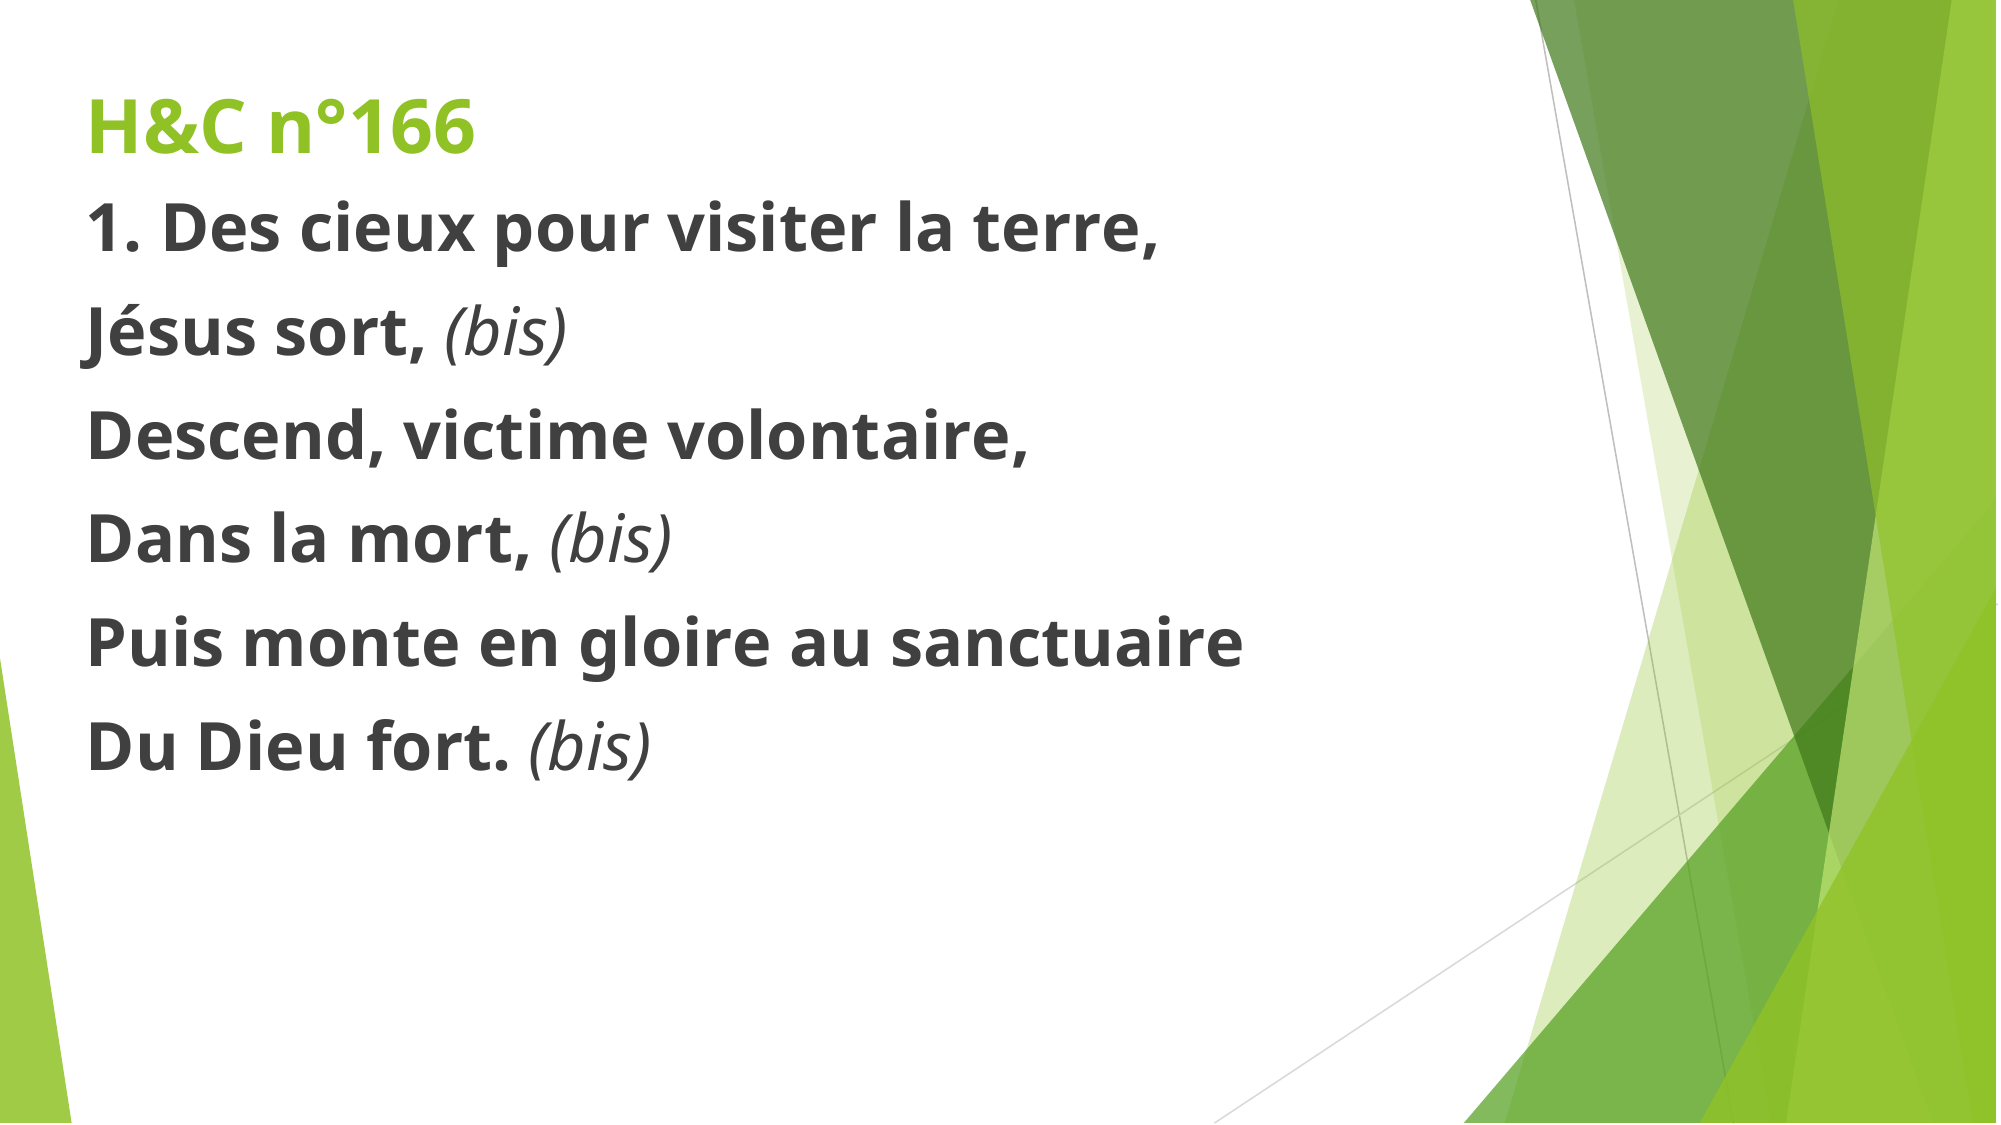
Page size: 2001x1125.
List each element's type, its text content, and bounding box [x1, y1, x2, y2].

text_box 1. Des cieux pour visiter la terre, Jésus sort, (bis) Descend, victime volontaire, Dans la mort, (bis) Puis monte en gloire au sanctuaire Du Dieu fort. (bis) [70, 165, 2001, 1037]
text_box H&C n°166 [70, 70, 1522, 165]
